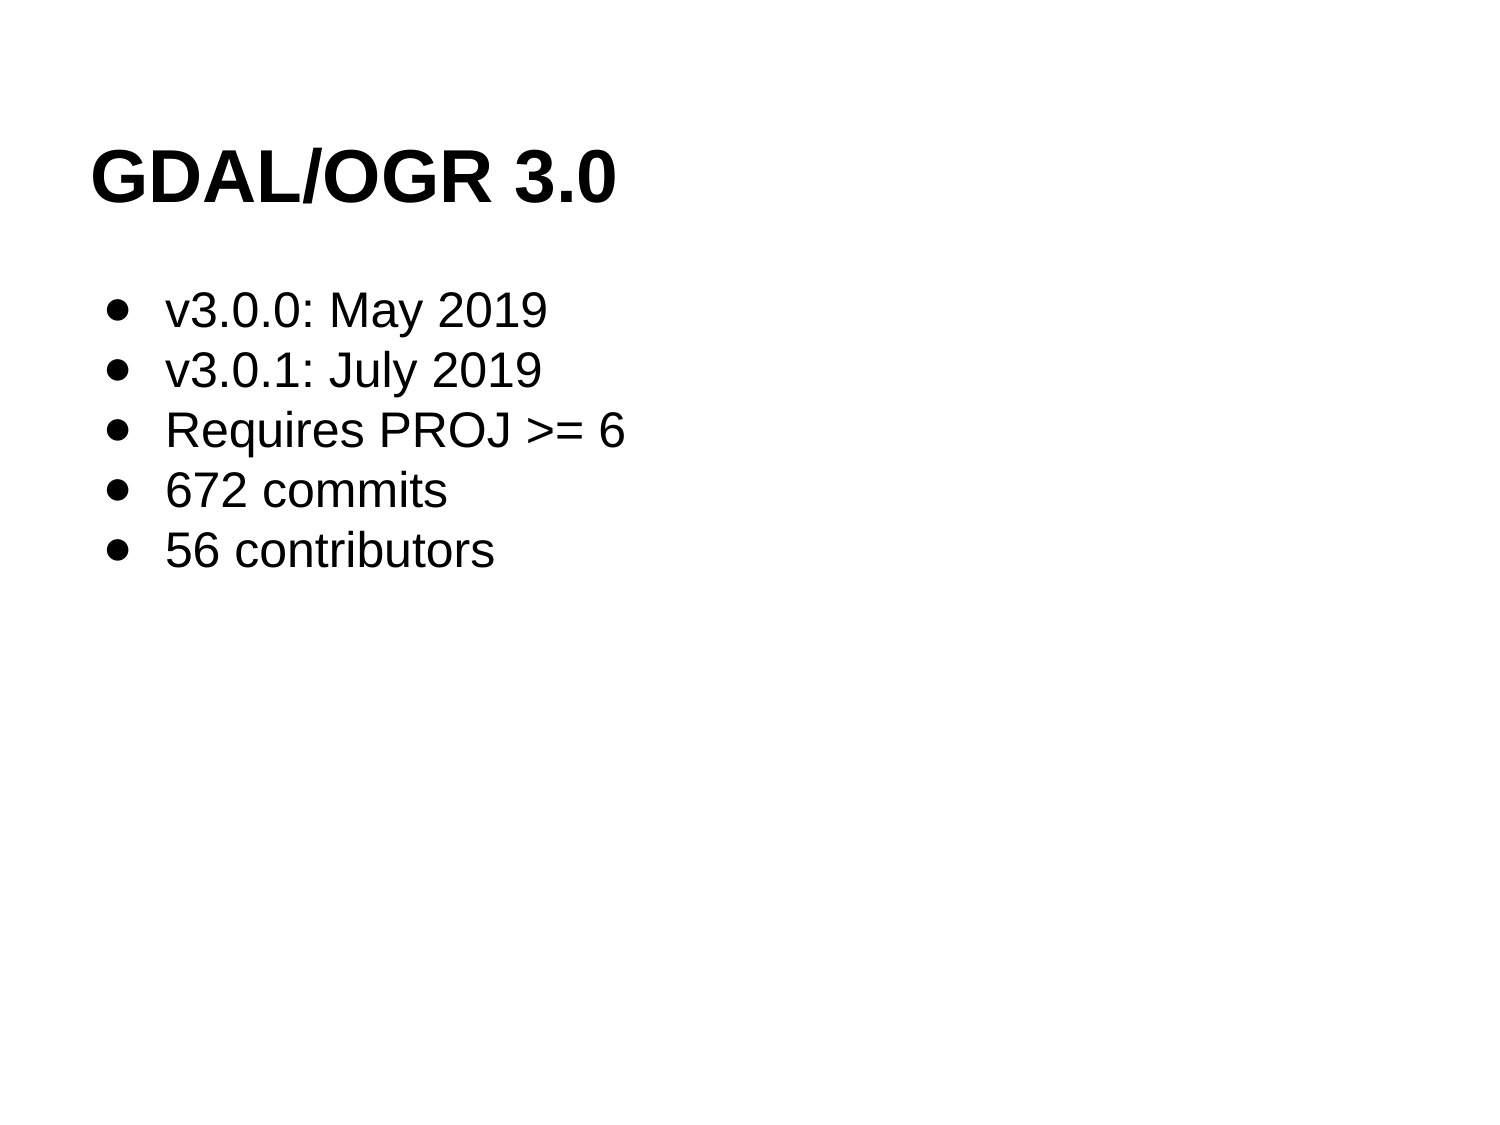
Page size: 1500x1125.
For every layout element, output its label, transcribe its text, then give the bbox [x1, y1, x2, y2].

title GDAL/OGR 3.0 [75, 45, 1425, 233]
list v3.0.0: May 2019 v3.0.1: July 2019 Requires PROJ >= 6 672 commits 56 contributors [75, 262, 1425, 1078]
